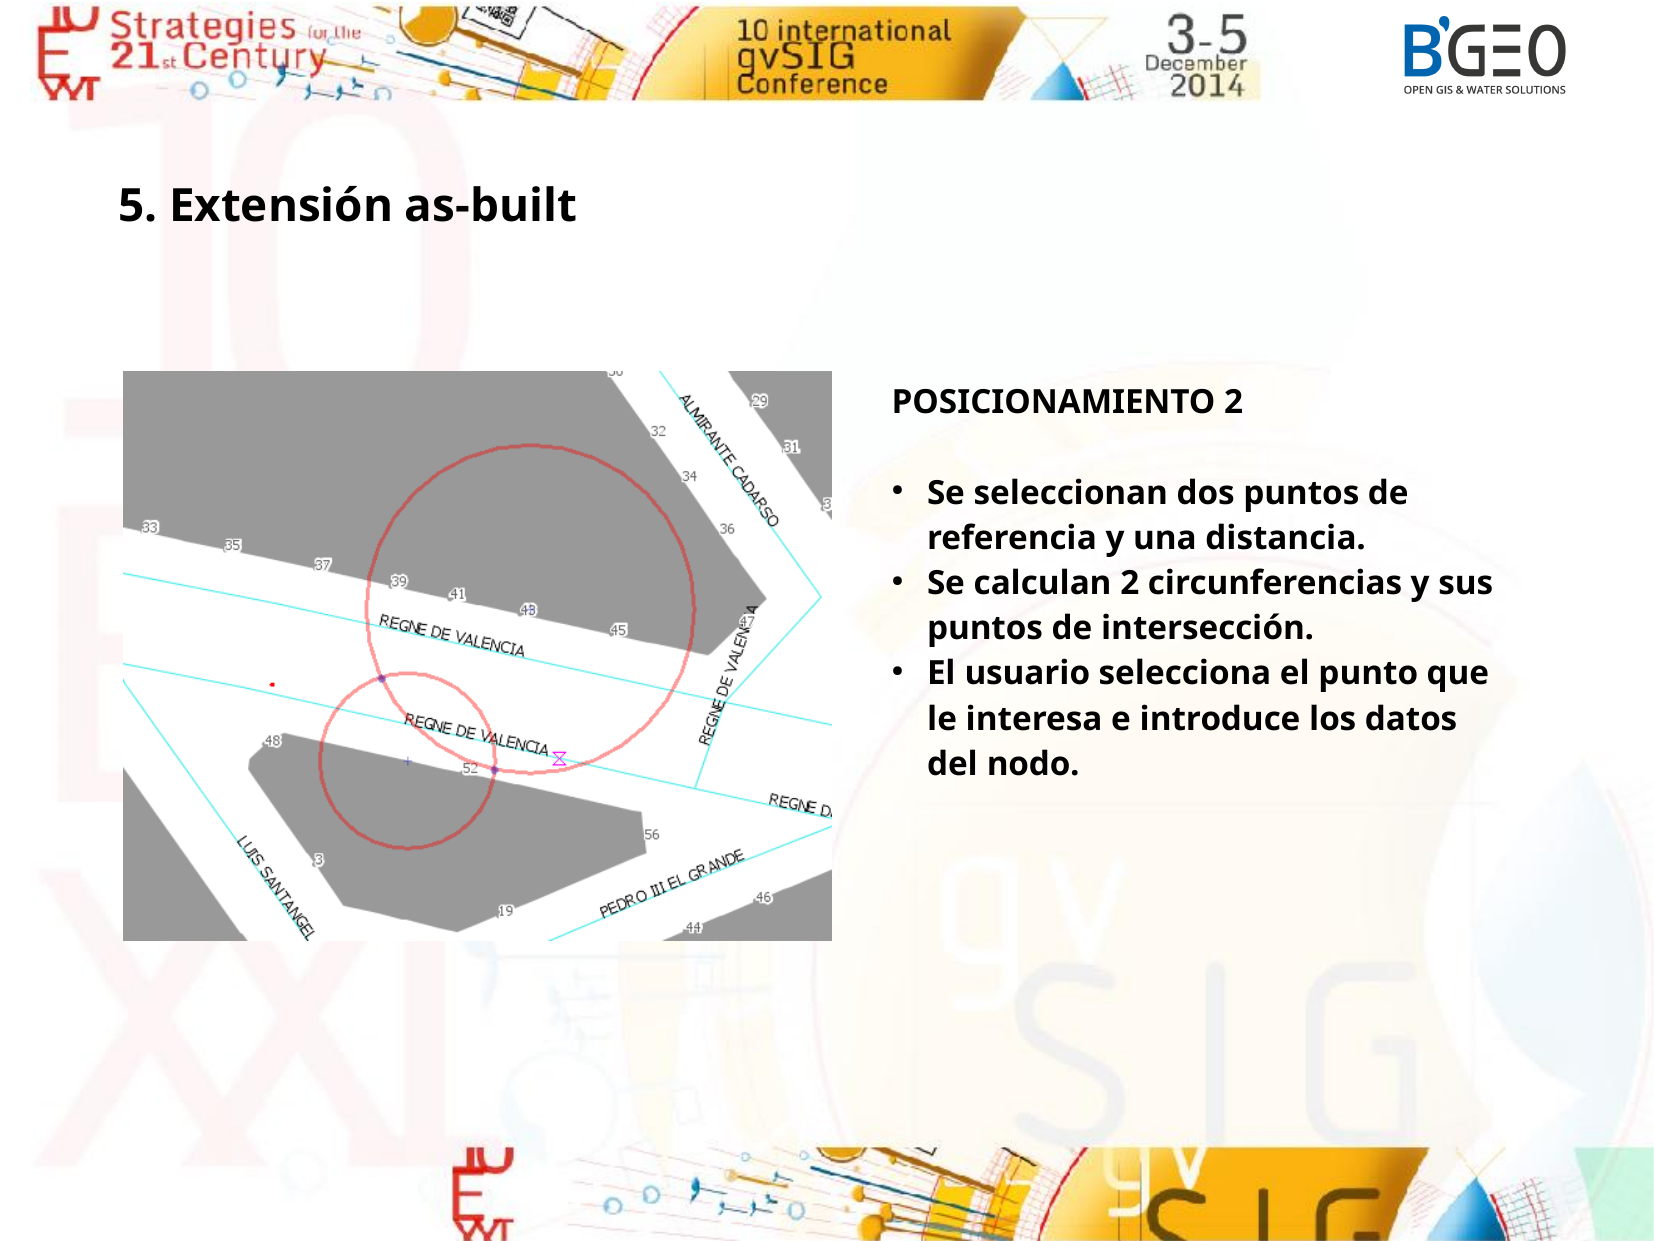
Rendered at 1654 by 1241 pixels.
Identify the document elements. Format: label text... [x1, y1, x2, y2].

text_box POSICIONAMIENTO 2 Se seleccionan dos puntos de referencia y una distancia. Se calculan 2 circunferencias y sus puntos de intersección. El usuario selecciona el punto que le interesa e introduce los datos del nodo. [891, 283, 1512, 880]
text_box 5. Extensión as-built [118, 172, 1300, 235]
picture [6, 2, 1654, 1241]
